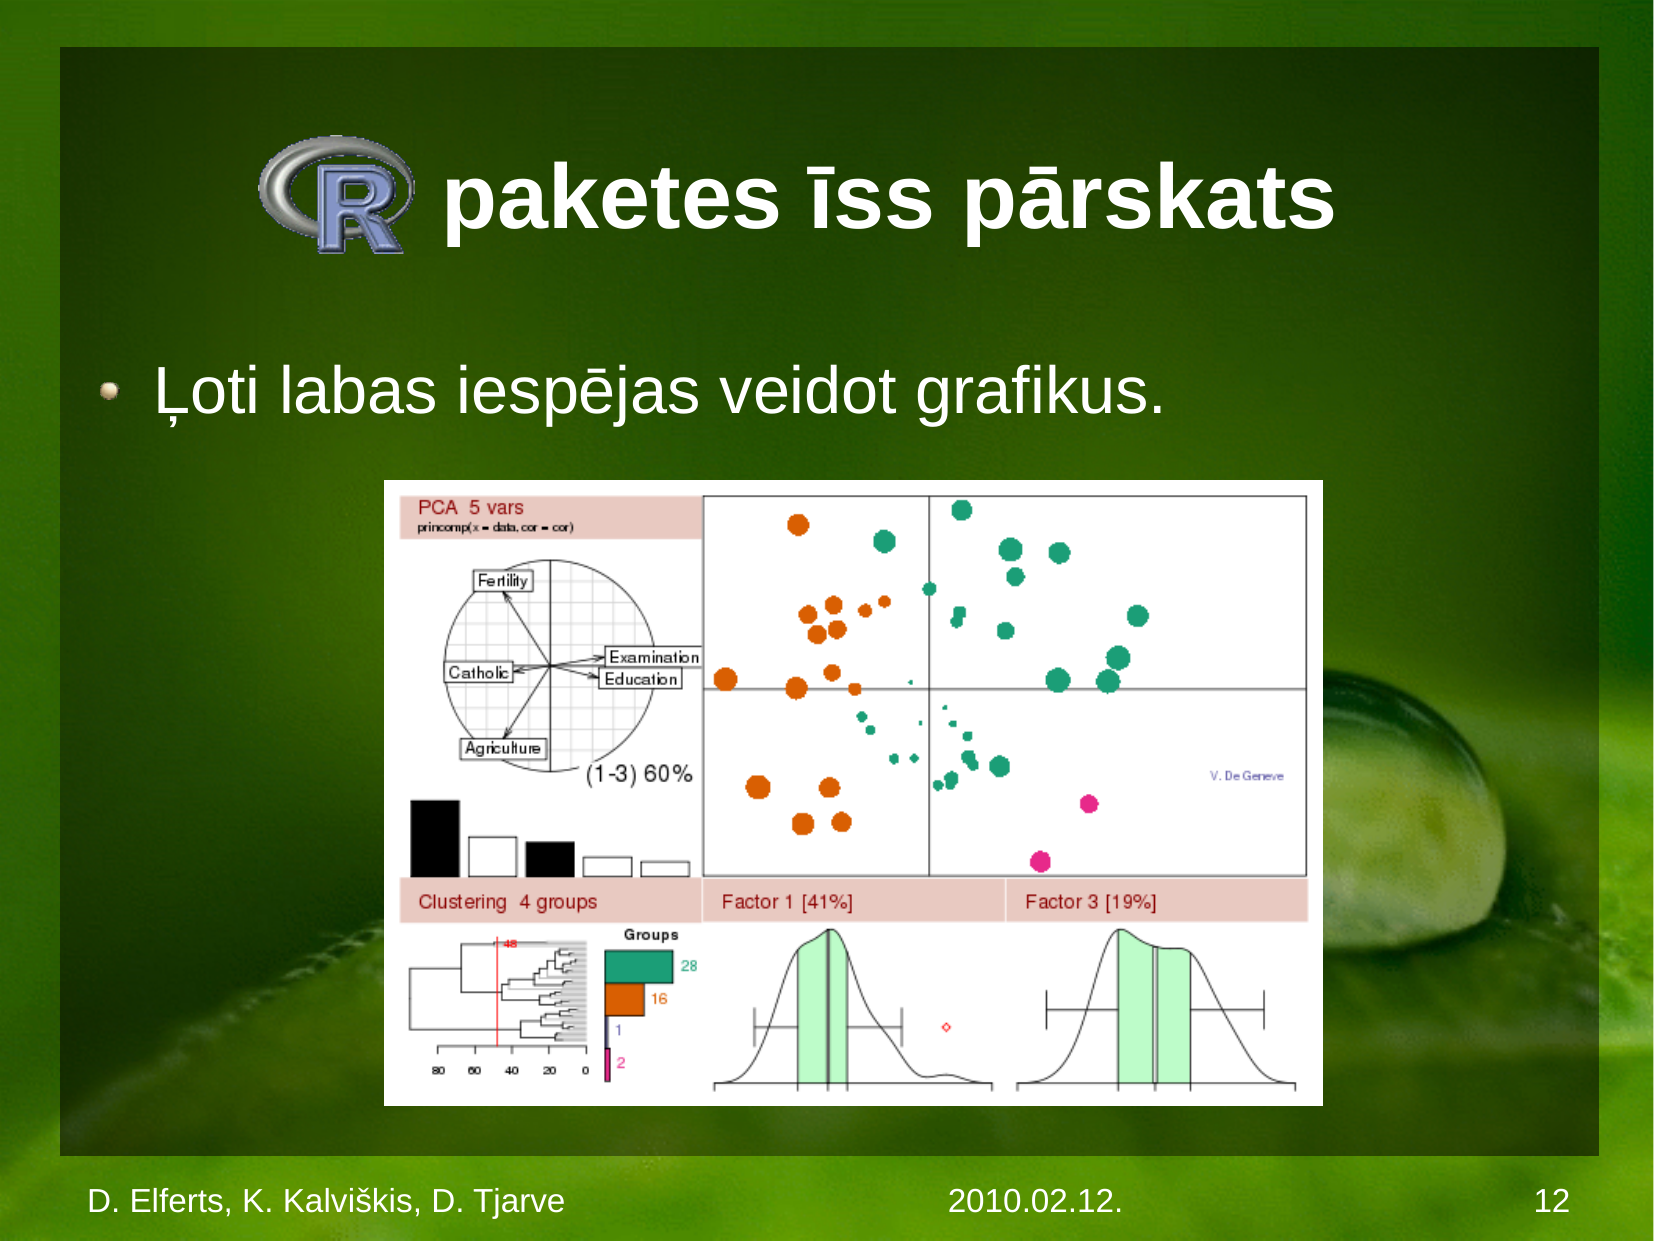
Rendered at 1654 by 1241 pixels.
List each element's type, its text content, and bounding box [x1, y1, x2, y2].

picture [0, 0, 1654, 1241]
list Ļoti labas iespējas veidot grafikus. [82, 353, 1571, 1109]
title paketes īss pārskats [82, 73, 1571, 320]
